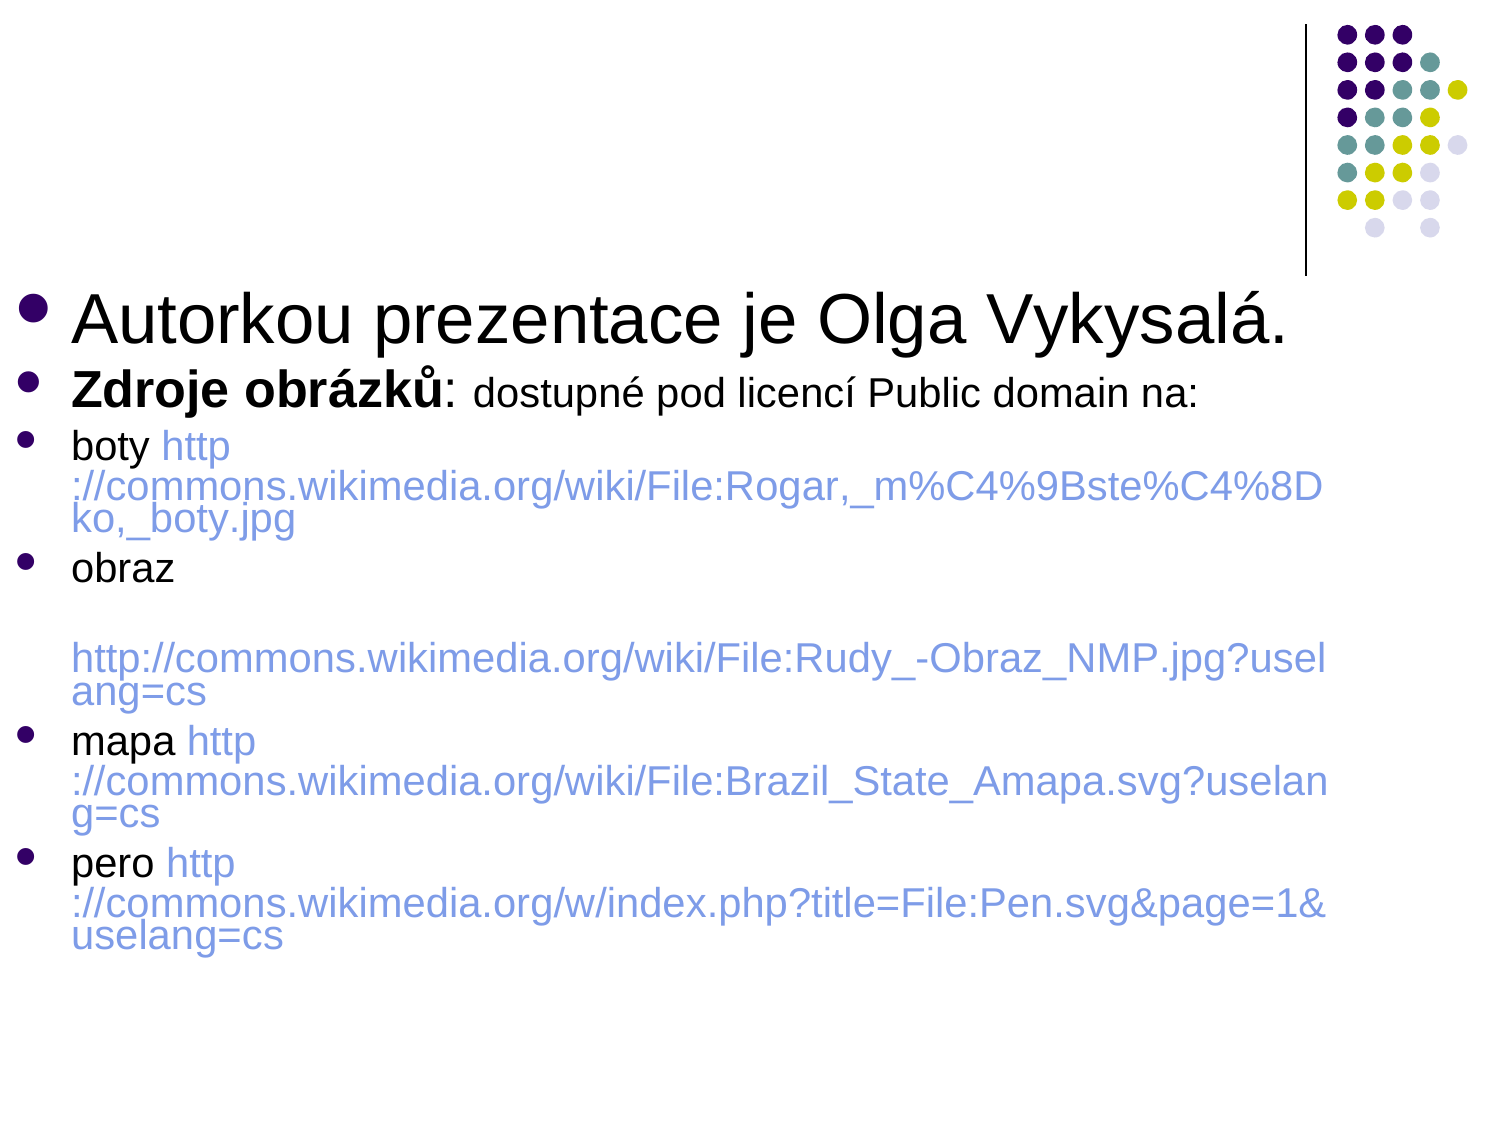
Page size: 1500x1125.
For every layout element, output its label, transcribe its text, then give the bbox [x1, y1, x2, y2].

list Autorkou prezentace je Olga Vykysalá. Zdroje obrázků: dostupné pod licencí Public domain na: boty http://commons.wikimedia.org/wiki/File:Rogar,_m%C4%9Bste%C4%8Dko,_boty.jpg obraz http://commons.wikimedia.org/wiki/File:Rudy_-Obraz_NMP.jpg?uselang=cs mapa http://commons.wikimedia.org/wiki/File:Brazil_State_Amapa.svg?uselang=cs pero http://commons.wikimedia.org/w/index.php?title=File:Pen.svg&page=1&uselang=cs [0, 282, 1351, 1006]
